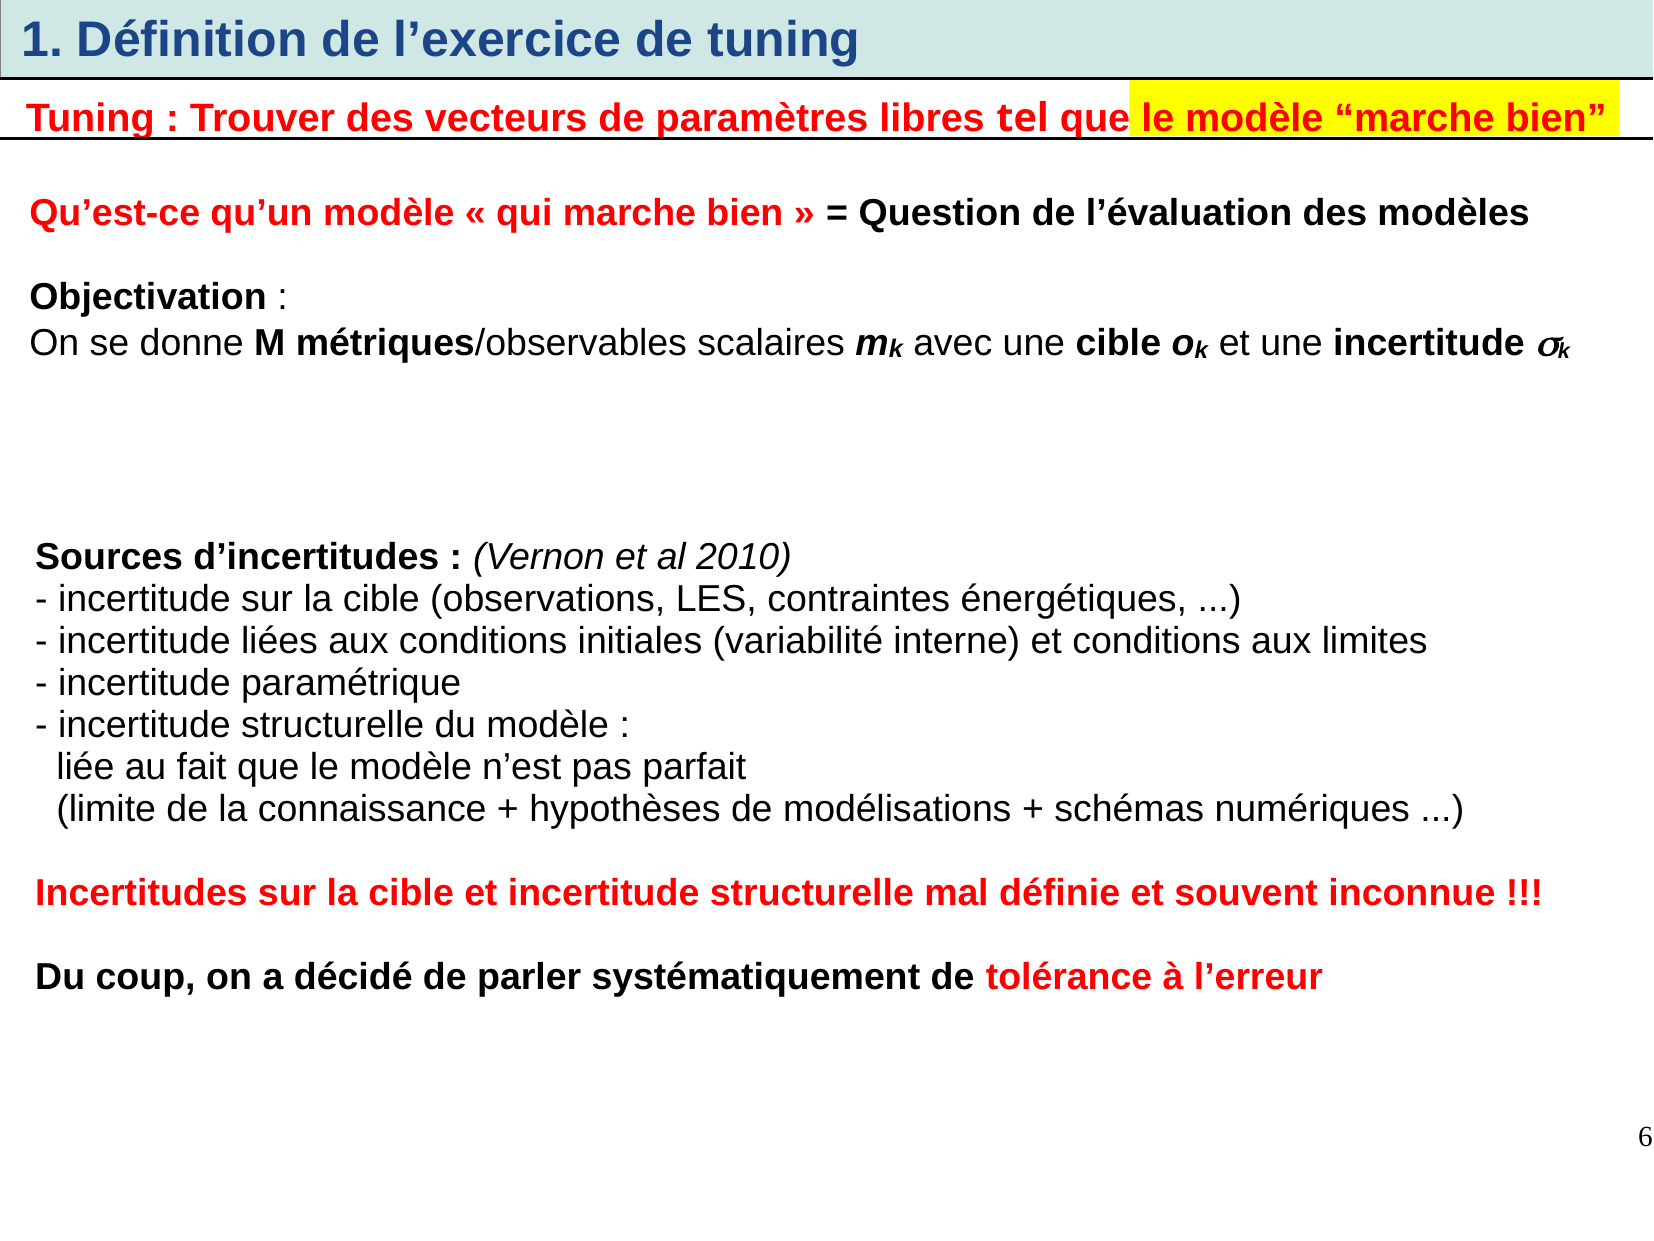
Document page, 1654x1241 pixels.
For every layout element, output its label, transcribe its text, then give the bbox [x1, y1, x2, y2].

text_box Sources d’incertitudes : (Vernon et al 2010) - incertitude sur la cible (observations, LES, contraintes énergétiques, ...) - incertitude liées aux conditions initiales (variabilité interne) et conditions aux limites - incertitude paramétrique - incertitude structurelle du modèle : liée au fait que le modèle n’est pas parfait (limite de la connaissance + hypothèses de modélisations + schémas numériques ...) Incertitudes sur la cible et incertitude structurelle mal définie et souvent inconnue !!! Du coup, on a décidé de parler systématiquement de tolérance à l’erreur [20, 444, 1623, 1103]
text_box Qu’est-ce qu’un modèle « qui marche bien » = Question de l’évaluation des modèles Objectivation : On se donne M métriques/observables scalaires mk avec une cible ok et une incertitude sk [14, 184, 1611, 452]
text_box Tuning : Trouver des vecteurs de paramètres libres tel que le modèle “marche bien” [11, 82, 1653, 137]
text_box [0, 0, 1653, 77]
text_box 1. Définition de l’exercice de tuning [6, 3, 877, 75]
